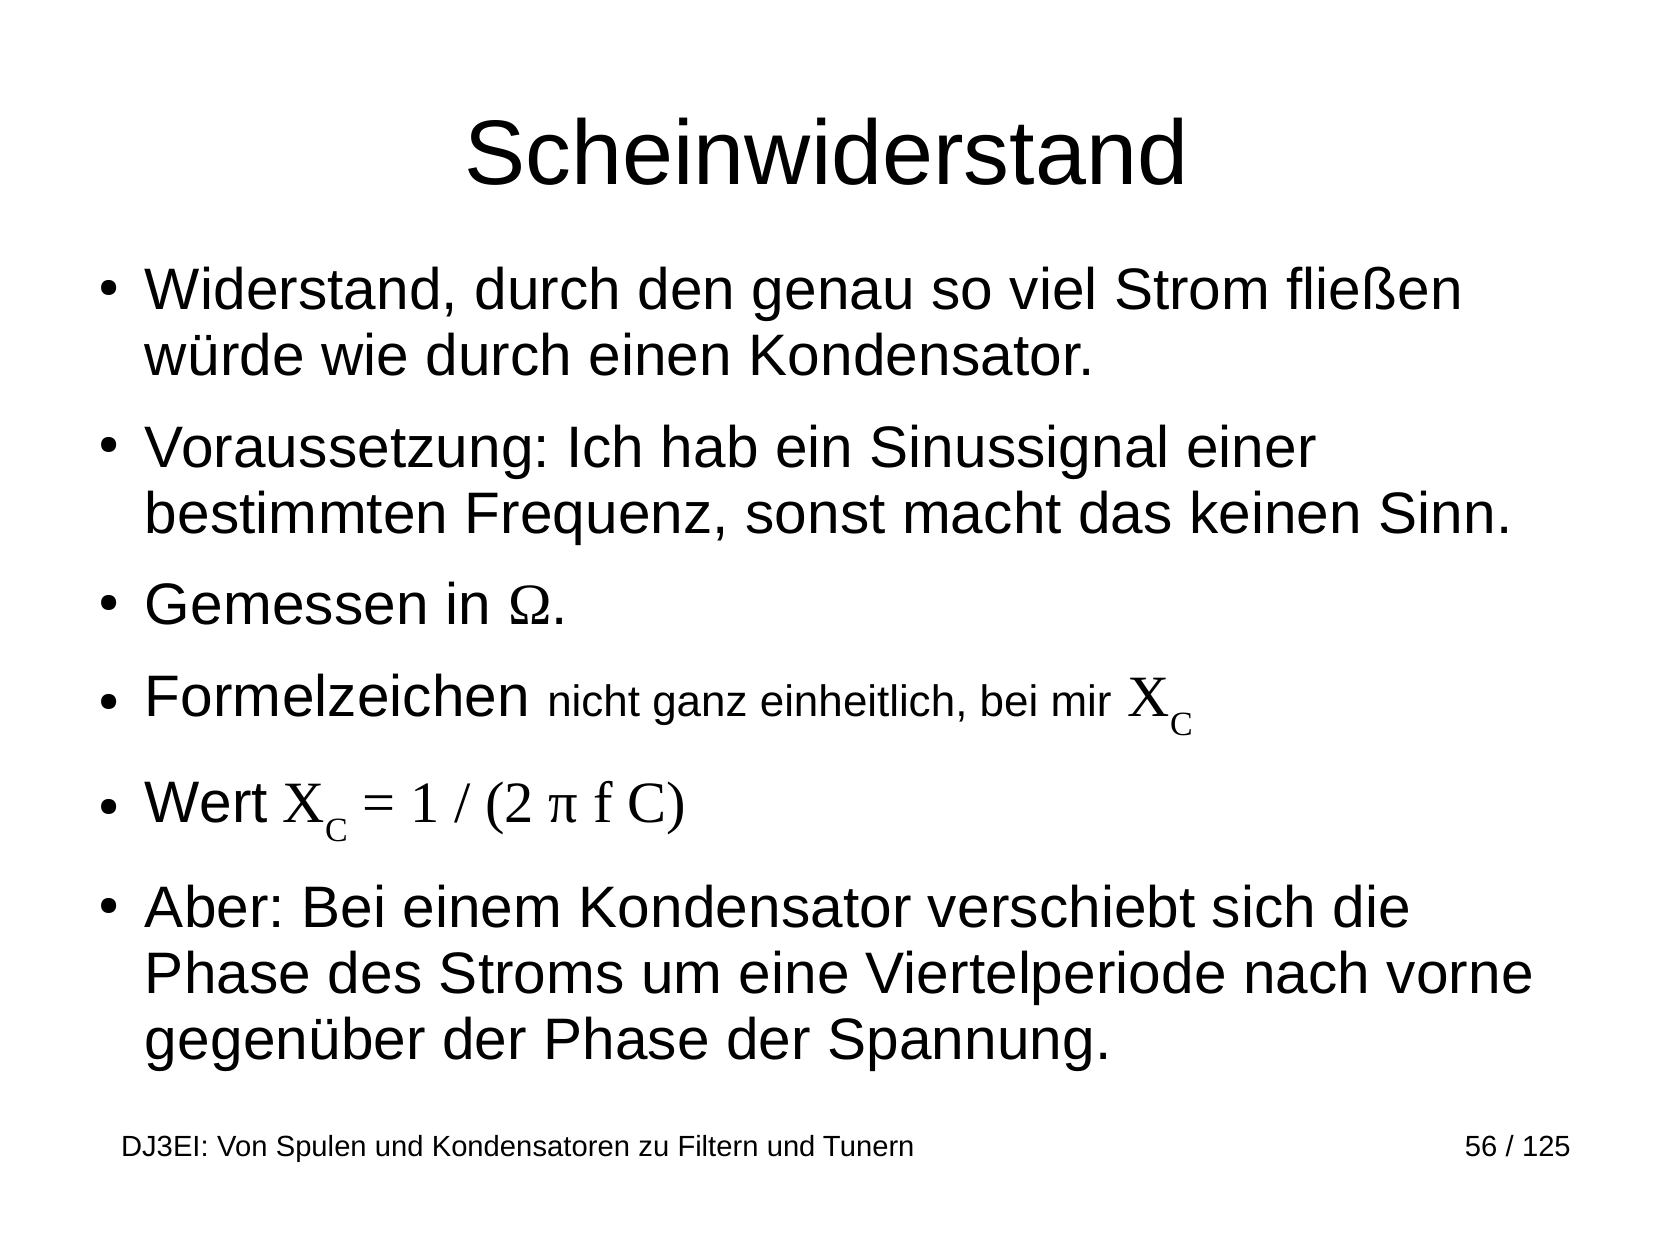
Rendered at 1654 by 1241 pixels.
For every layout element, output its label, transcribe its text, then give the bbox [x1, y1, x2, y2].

list Widerstand, durch den genau so viel Strom fließen würde wie durch einen Kondensator. Voraussetzung: Ich hab ein Sinussignal einer bestimmten Frequenz, sonst macht das keinen Sinn. Gemessen in Ω. Formelzeichen nicht ganz einheitlich, bei mir XC Wert XC = 1 / (2 π f C) Aber: Bei einem Kondensator verschiebt sich die Phase des Stroms um eine Viertelperiode nach vorne gegenüber der Phase der Spannung. [82, 256, 1571, 1087]
title Scheinwiderstand [82, 49, 1571, 256]
